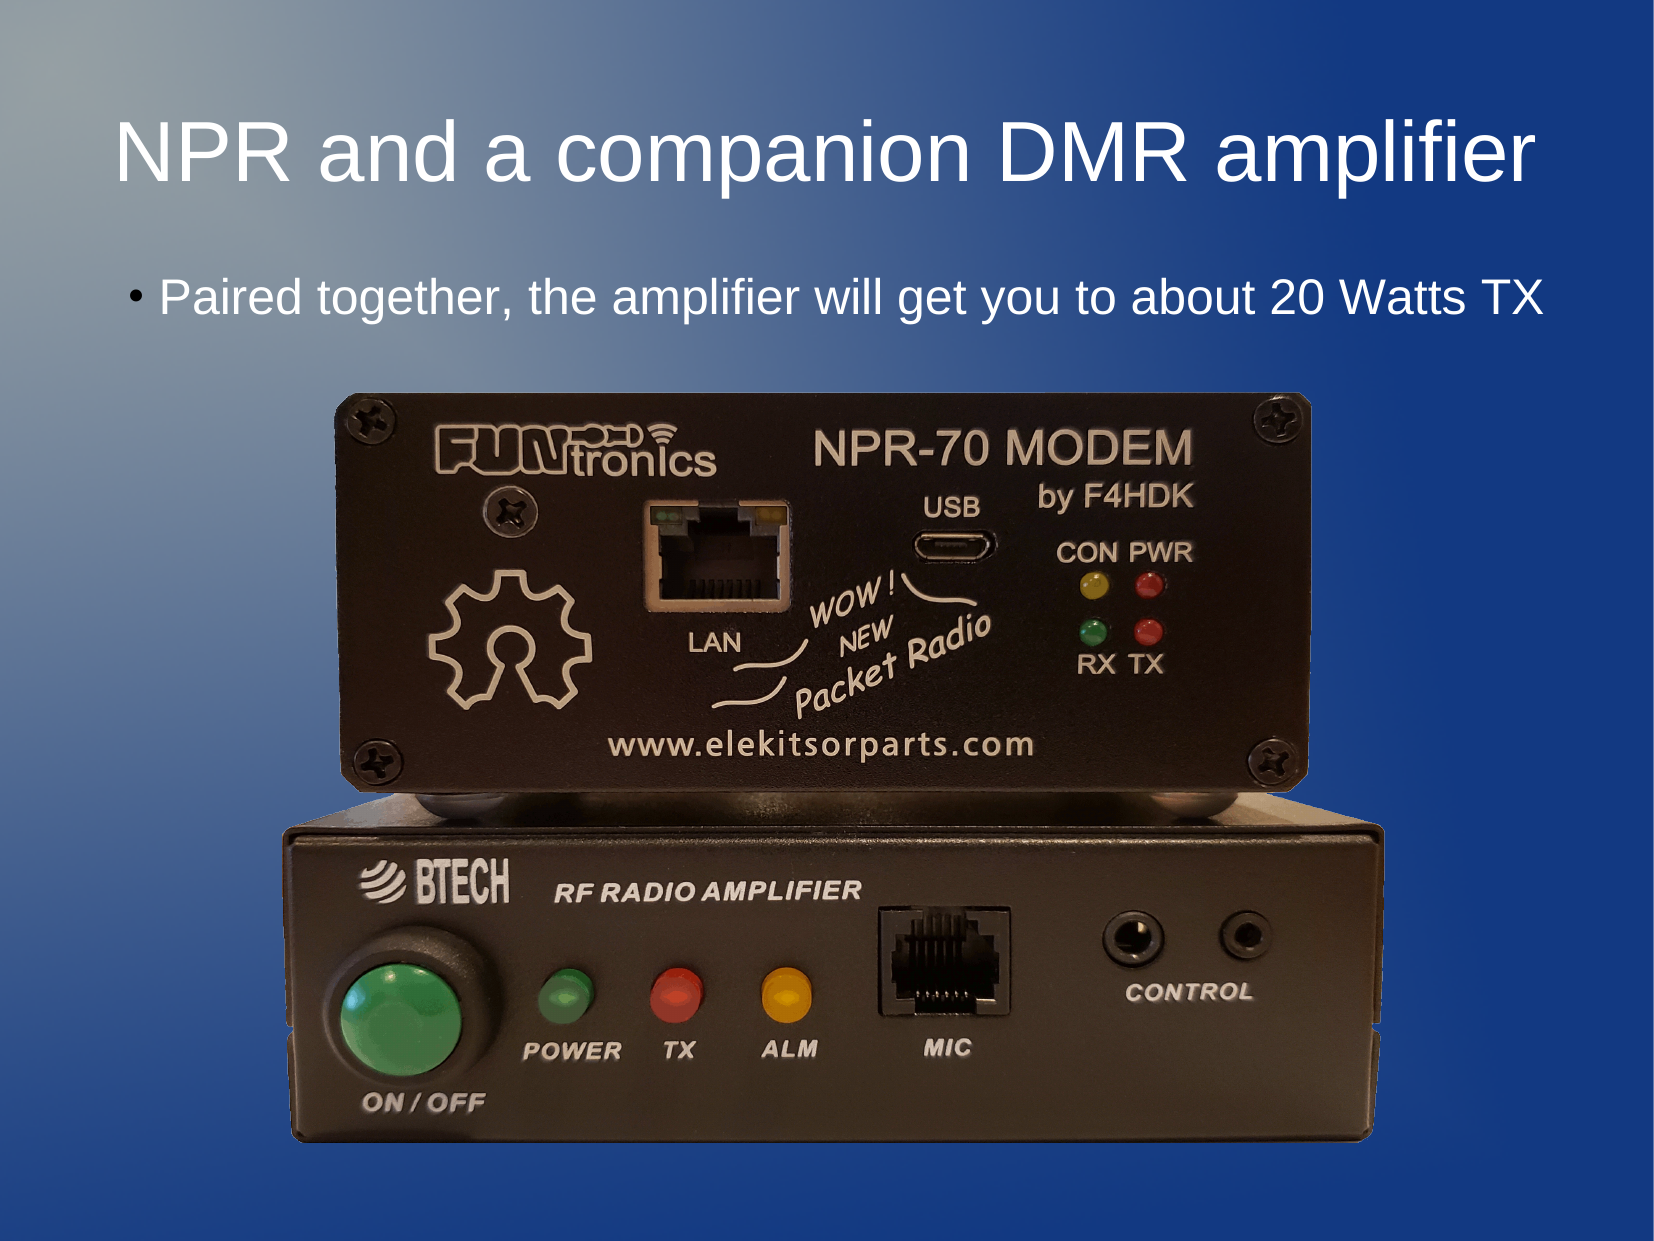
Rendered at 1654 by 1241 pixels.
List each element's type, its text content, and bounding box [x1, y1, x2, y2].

title NPR and a companion DMR amplifier [82, 49, 1571, 257]
text_box Paired together, the amplifier will get you to about 20 Watts TX [112, 262, 1613, 394]
picture [0, 0, 1654, 1241]
